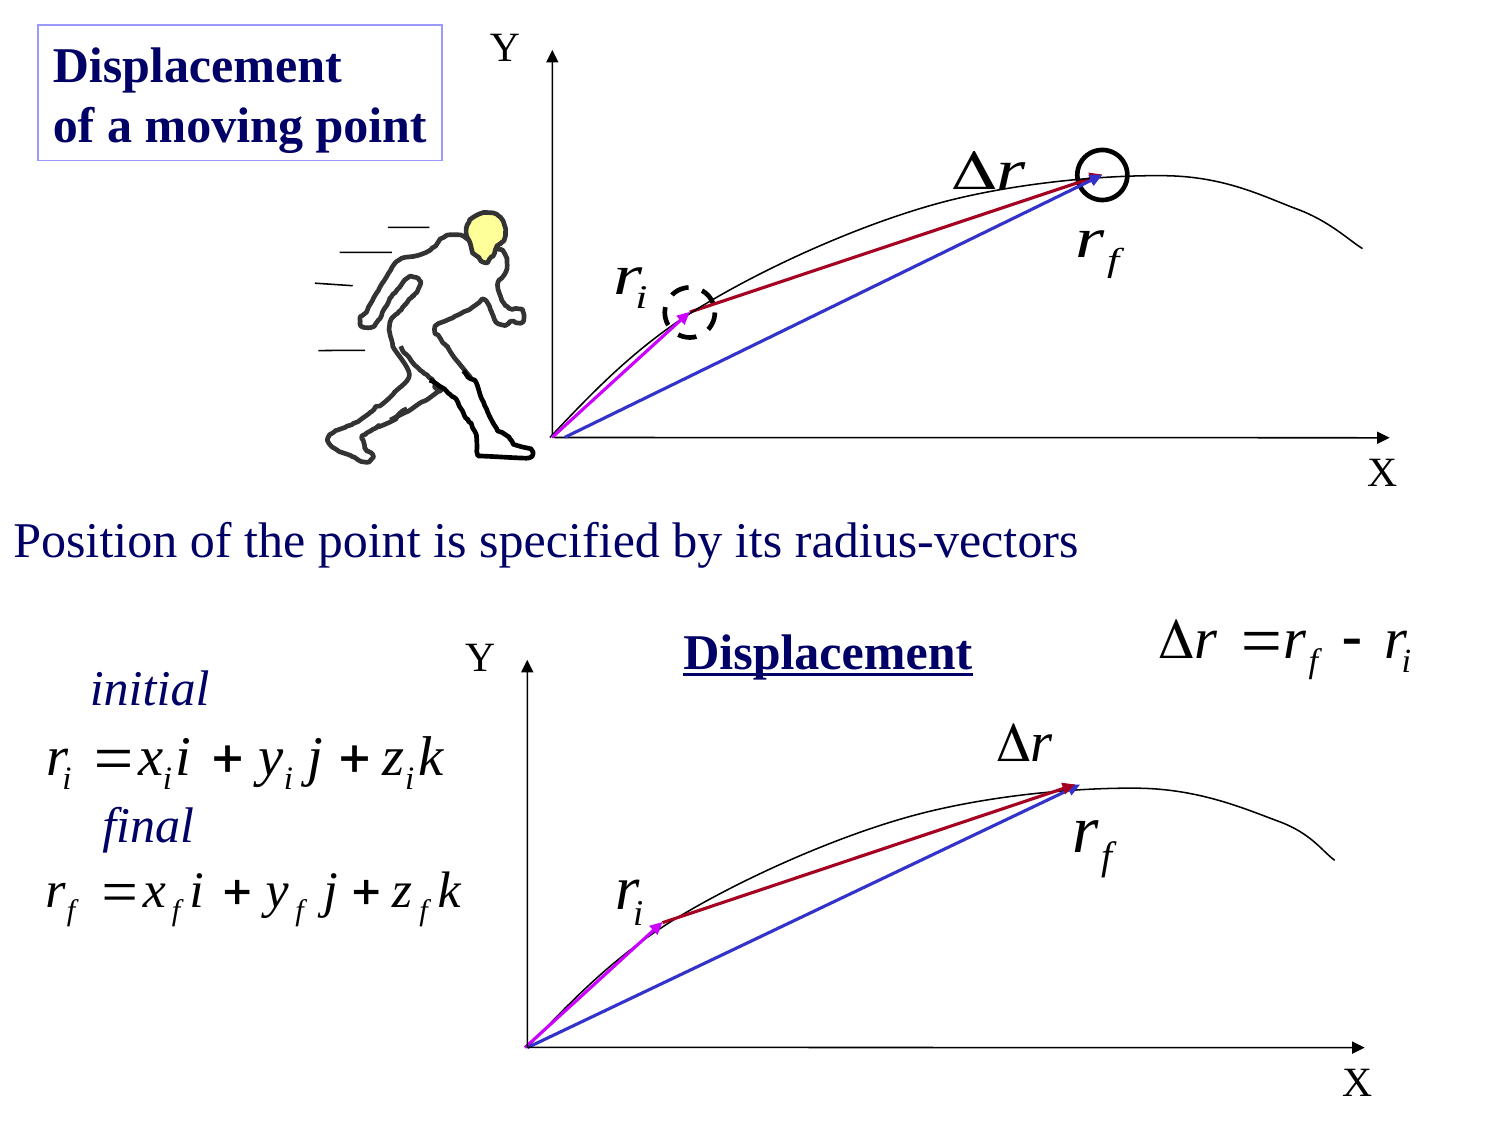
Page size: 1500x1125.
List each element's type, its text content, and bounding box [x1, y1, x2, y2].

text_box [673, 306, 715, 338]
text_box Displacement of a moving point [38, 24, 442, 161]
text_box Displacement [668, 612, 988, 688]
chart [987, 709, 1068, 772]
text_box [665, 287, 711, 326]
text_box Y [475, 12, 536, 79]
text_box final [87, 785, 238, 861]
chart [37, 847, 475, 938]
chart [1149, 600, 1425, 692]
text_box Y [450, 622, 511, 688]
text_box Position of the point is specified by its radius-vectors [0, 499, 1095, 576]
text_box [466, 212, 506, 263]
chart [1062, 784, 1136, 893]
chart [605, 847, 658, 942]
text_box [1077, 149, 1128, 178]
text_box initial [74, 647, 238, 724]
chart [959, 184, 1046, 200]
chart [37, 710, 463, 804]
chart [1064, 200, 1146, 291]
text_box X [1352, 437, 1413, 503]
text_box [1080, 178, 1128, 200]
chart [939, 137, 1046, 200]
chart [602, 237, 665, 323]
text_box X [1327, 1047, 1388, 1113]
